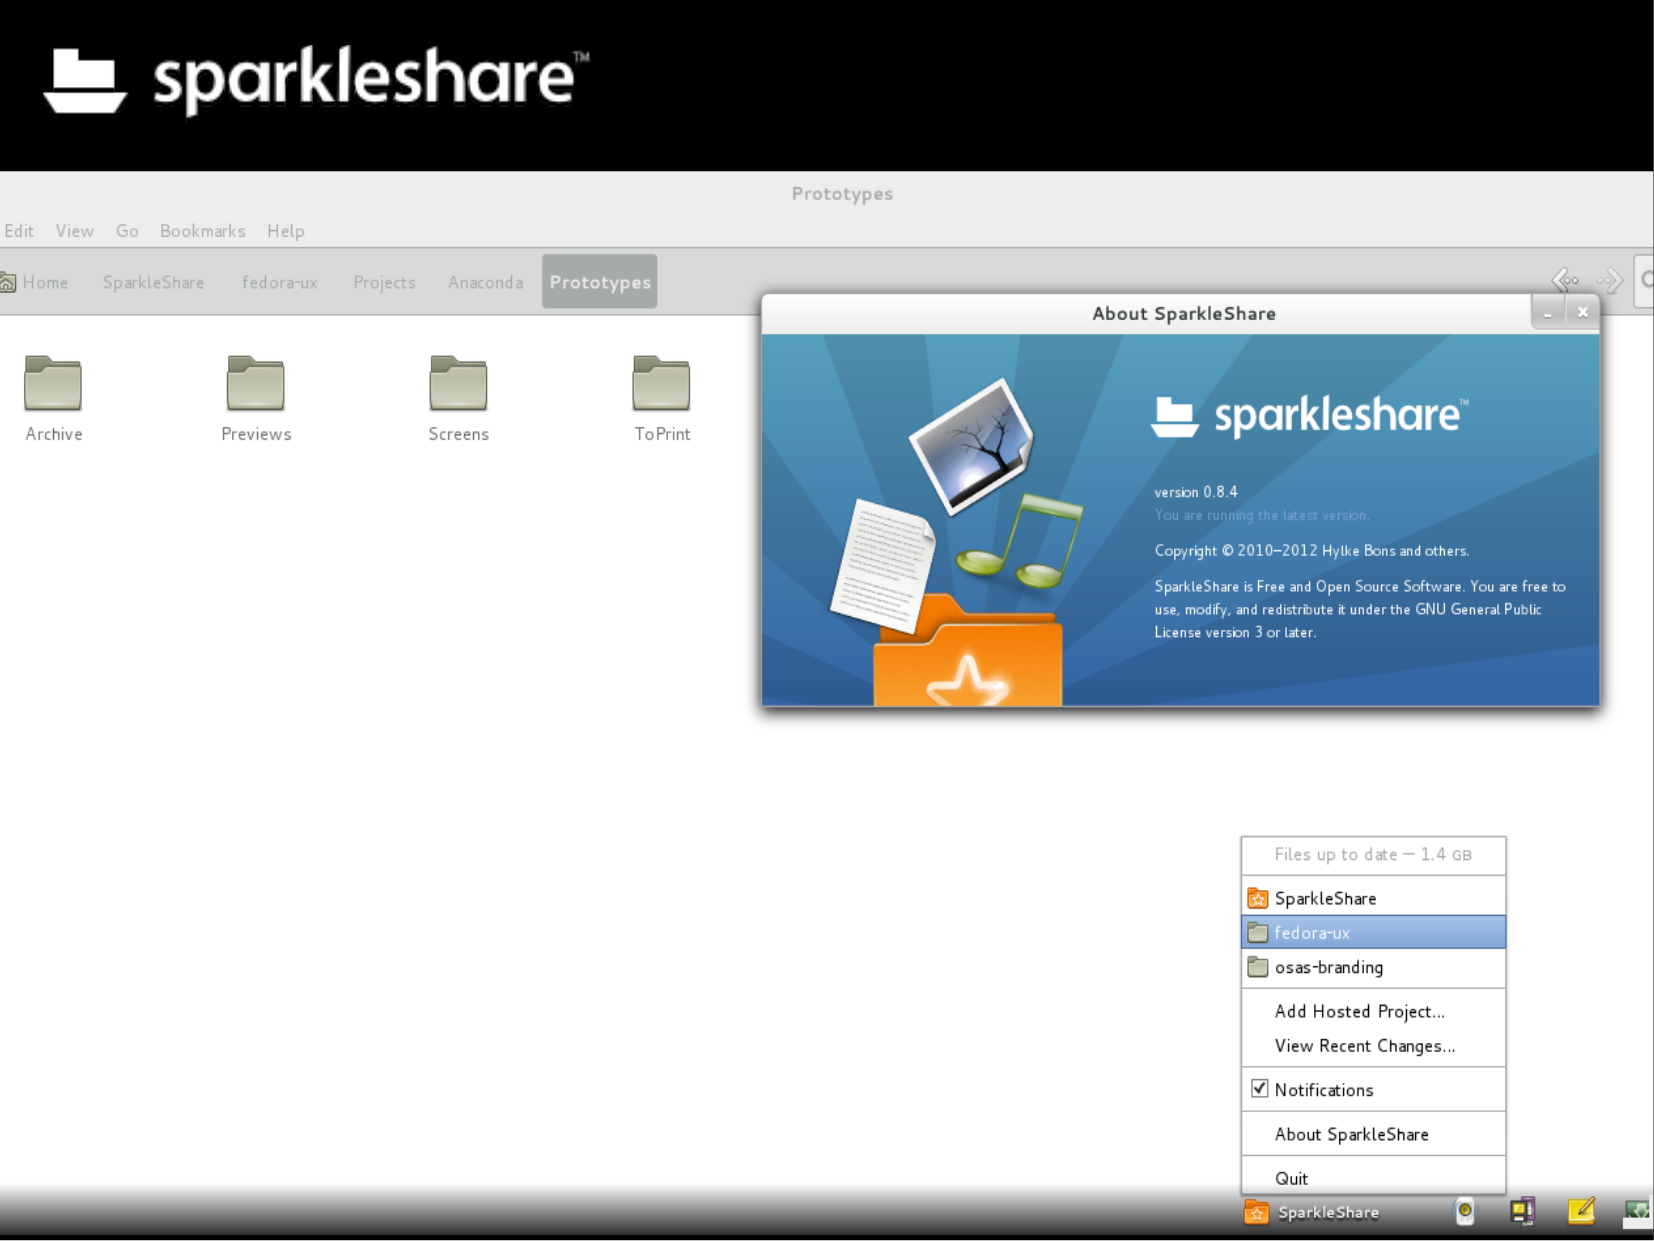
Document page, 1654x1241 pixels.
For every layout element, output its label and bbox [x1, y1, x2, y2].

text_box [0, 0, 1654, 170]
text_box [0, 1235, 1654, 1241]
picture [43, 45, 601, 123]
picture [0, 170, 1654, 1235]
